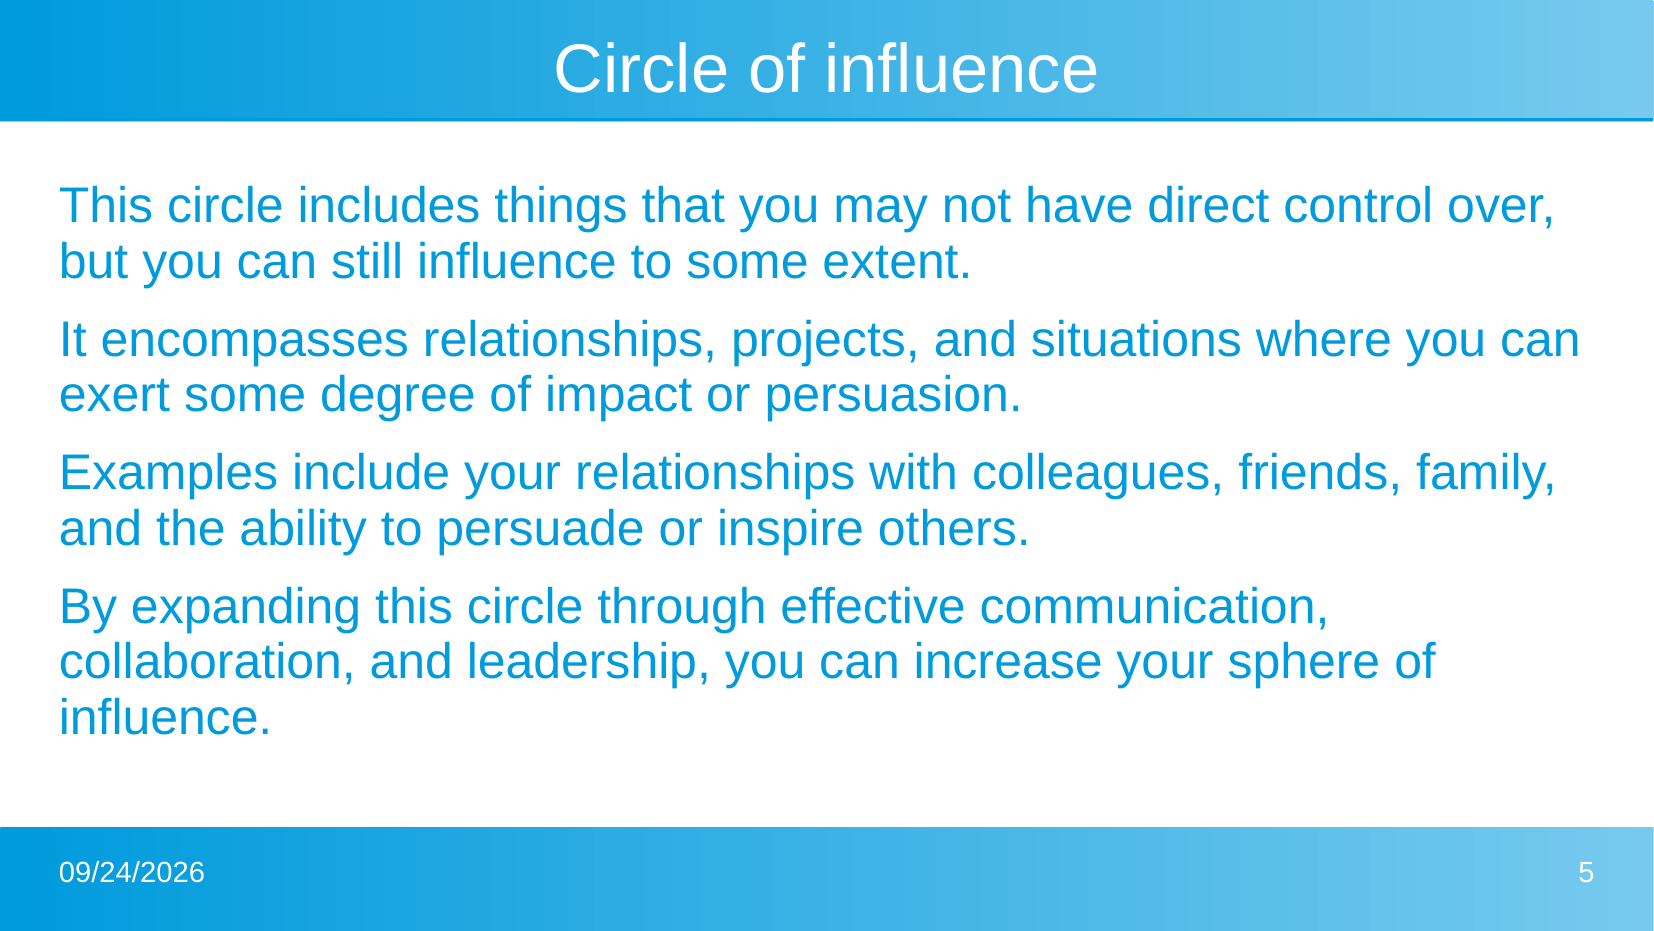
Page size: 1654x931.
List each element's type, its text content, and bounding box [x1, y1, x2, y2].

title Circle of influence [59, 29, 1595, 108]
list This circle includes things that you may not have direct control over, but you can still influence to some extent. It encompasses relationships, projects, and situations where you can exert some degree of impact or persuasion. Examples include your relationships with colleagues, friends, family, and the ability to persuade or inspire others. By expanding this circle through effective communication, collaboration, and leadership, you can increase your sphere of influence. [59, 177, 1595, 768]
